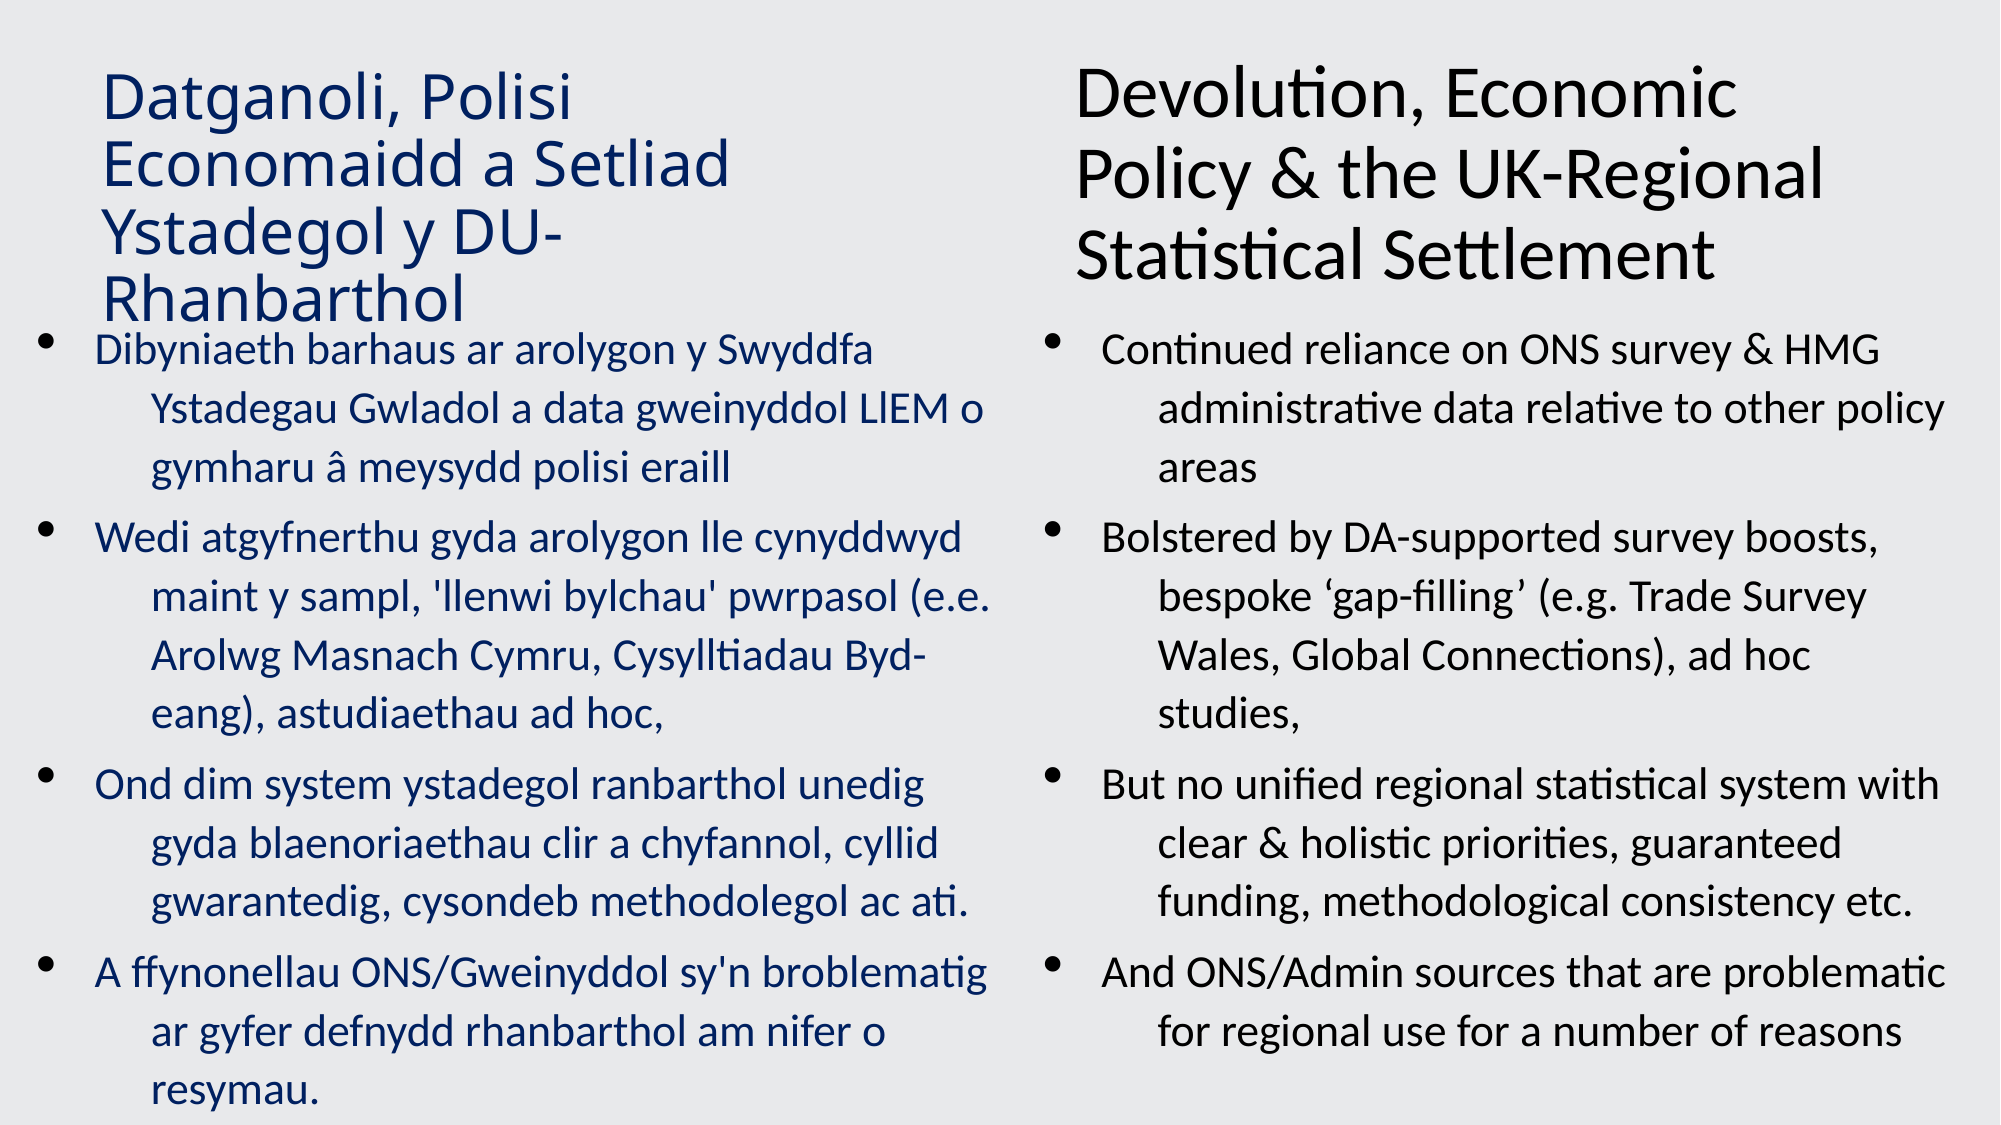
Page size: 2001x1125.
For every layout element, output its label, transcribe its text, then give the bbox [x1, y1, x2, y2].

text_box Datganoli, Polisi Economaidd a Setliad Ystadegol y DU-Rhanbarthol [86, 57, 926, 246]
list Dibyniaeth barhaus ar arolygon y Swyddfa Ystadegau Gwladol a data gweinyddol LlEM o gymharu â meysydd polisi eraill Wedi atgyfnerthu gyda arolygon lle cynyddwyd maint y sampl, 'llenwi bylchau' pwrpasol (e.e. Arolwg Masnach Cymru, Cysylltiadau Byd-eang), astudiaethau ad hoc, Ond dim system ystadegol ranbarthol unedig gyda blaenoriaethau clir a chyfannol, cyllid gwarantedig, cysondeb methodolegol ac ati. A ffynonellau ONS/Gweinyddol sy'n broblematig ar gyfer defnydd rhanbarthol am nifer o resymau. [23, 307, 1031, 1125]
list Continued reliance on ONS survey & HMG administrative data relative to other policy areas Bolstered by DA-supported survey boosts, bespoke ‘gap-filling’ (e.g. Trade Survey Wales, Global Connections), ad hoc studies, But no unified regional statistical system with clear & holistic priorities, guaranteed funding, methodological consistency etc. And ONS/Admin sources that are problematic for regional use for a number of reasons [1031, 307, 1977, 1125]
title Devolution, Economic Policy & the UK-Regional Statistical Settlement [1060, 45, 1900, 233]
